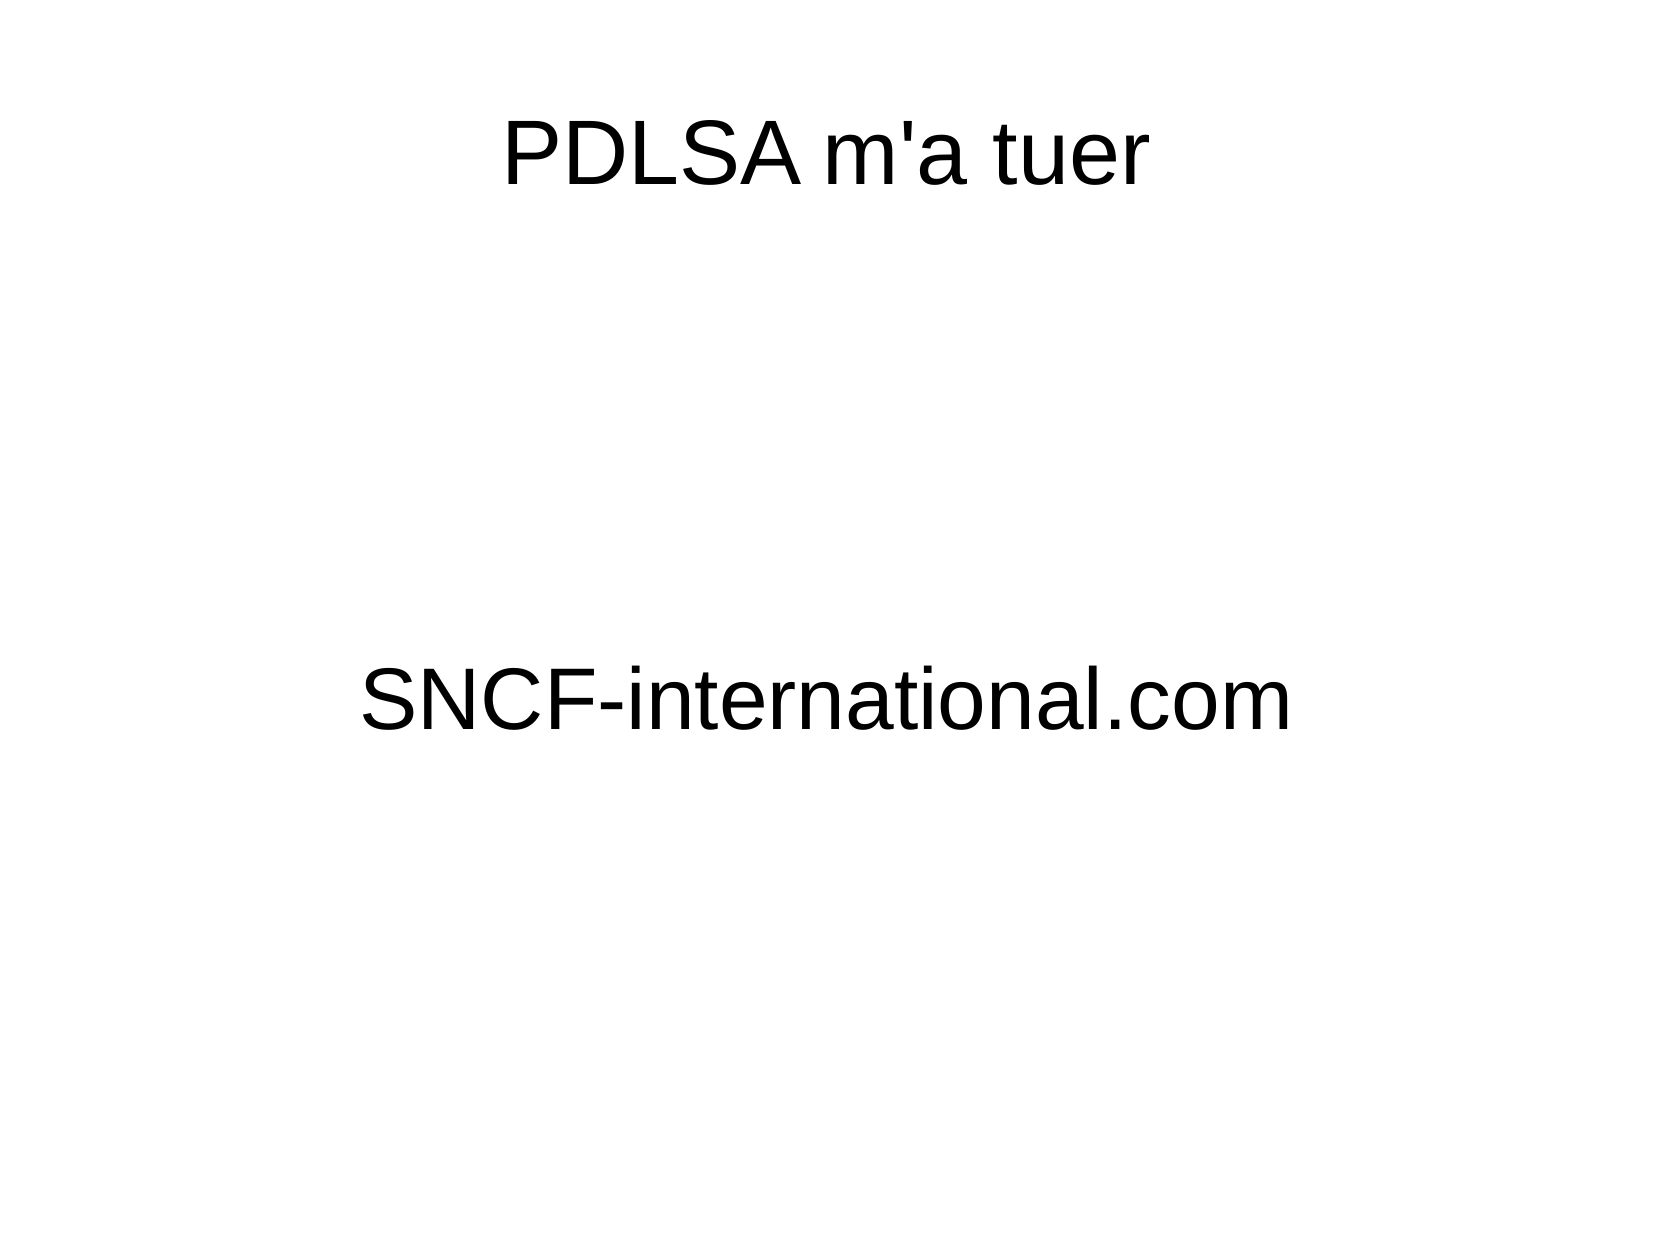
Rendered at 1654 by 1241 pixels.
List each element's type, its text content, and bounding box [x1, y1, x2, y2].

subtitle SNCF-international.com [82, 297, 1571, 1102]
title PDLSA m'a tuer [82, 56, 1571, 250]
